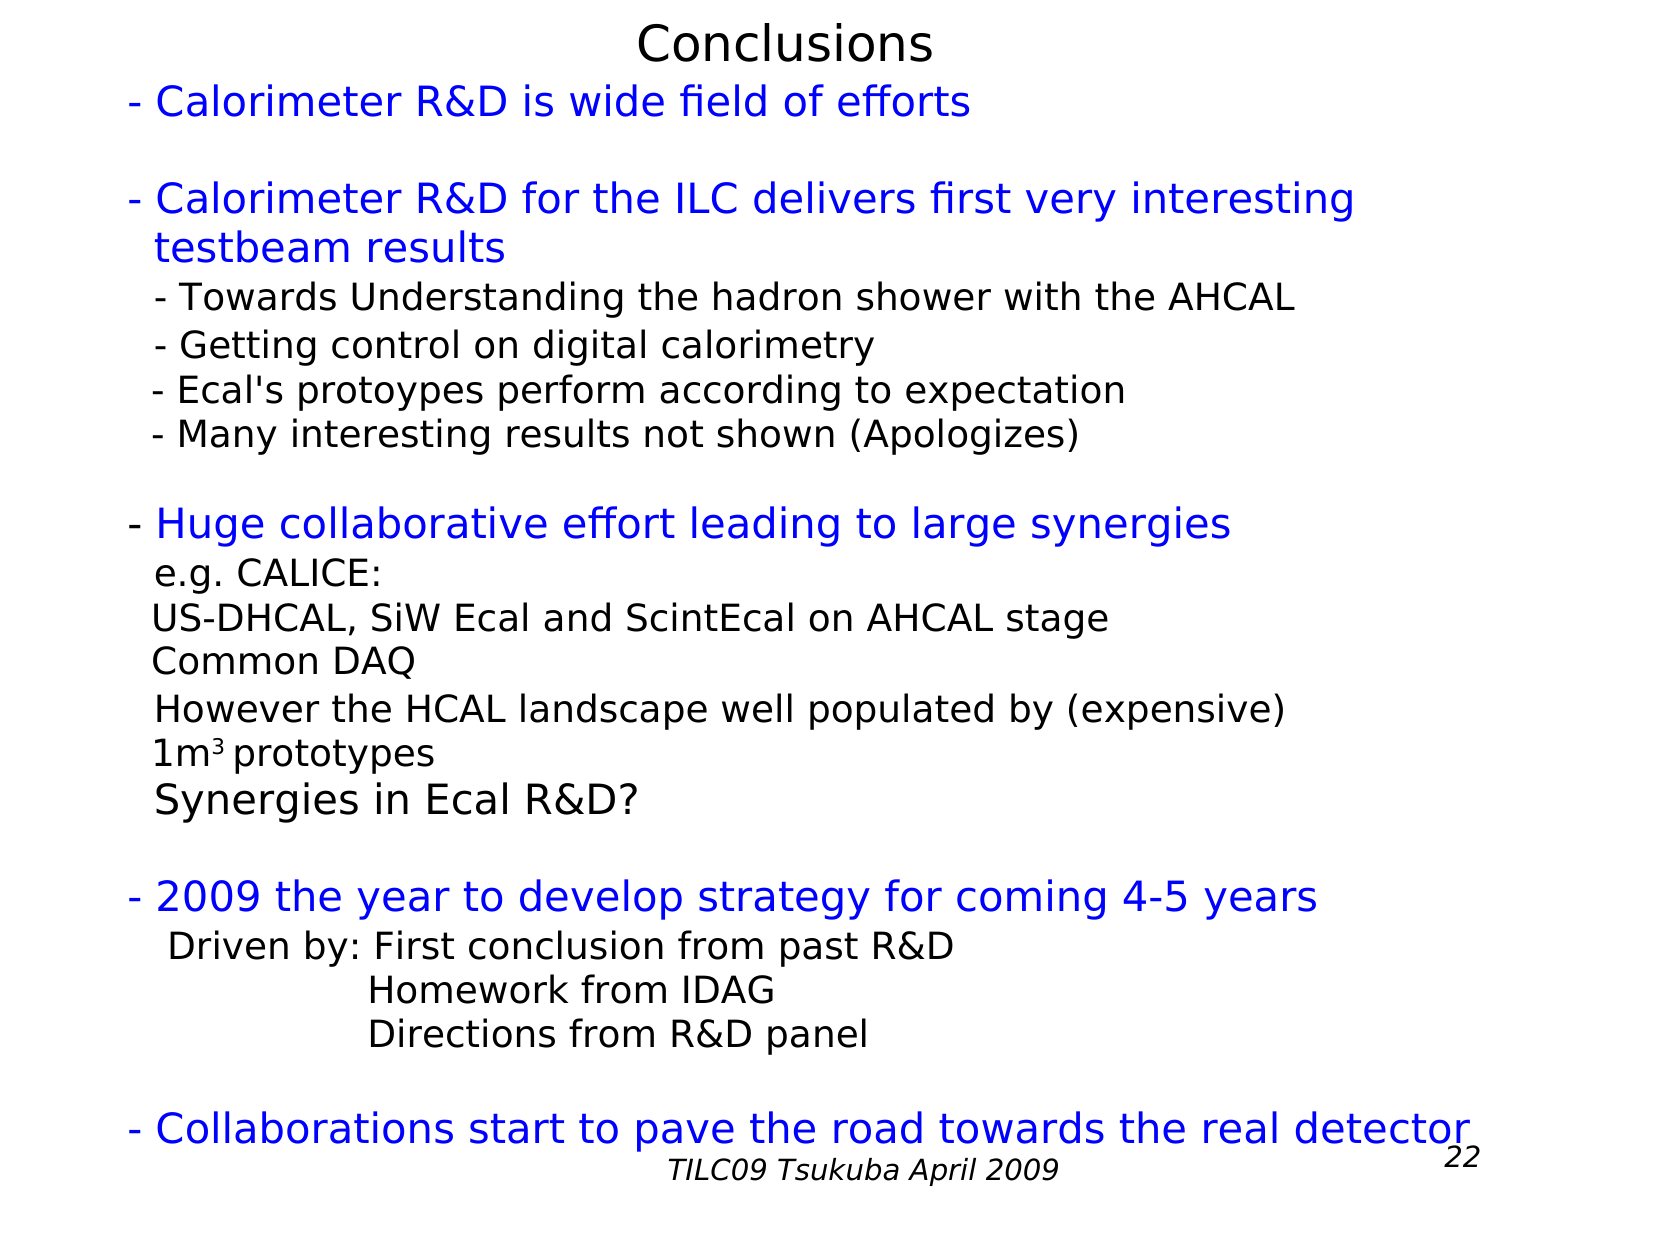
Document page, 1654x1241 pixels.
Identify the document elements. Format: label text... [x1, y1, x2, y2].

text_box Conclusions [621, 7, 944, 70]
text_box - Calorimeter R&D is wide field of efforts - Calorimeter R&D for the ILC delivers first very interesting testbeam results - Towards Understanding the hadron shower with the AHCAL - Getting control on digital calorimetry - Ecal's protoypes perform according to expectation - Many interesting results not shown (Apologizes) - Huge collaborative effort leading to large synergies e.g. CALICE: US-DHCAL, SiW Ecal and ScintEcal on AHCAL stage Common DAQ However the HCAL landscape well populated by (expensive) 1m3 prototypes Synergies in Ecal R&D? - 2009 the year to develop strategy for coming 4-5 years Driven by: First conclusion from past R&D Homework from IDAG Directions from R&D panel - Collaborations start to pave the road towards the real detector [112, 70, 1497, 1162]
